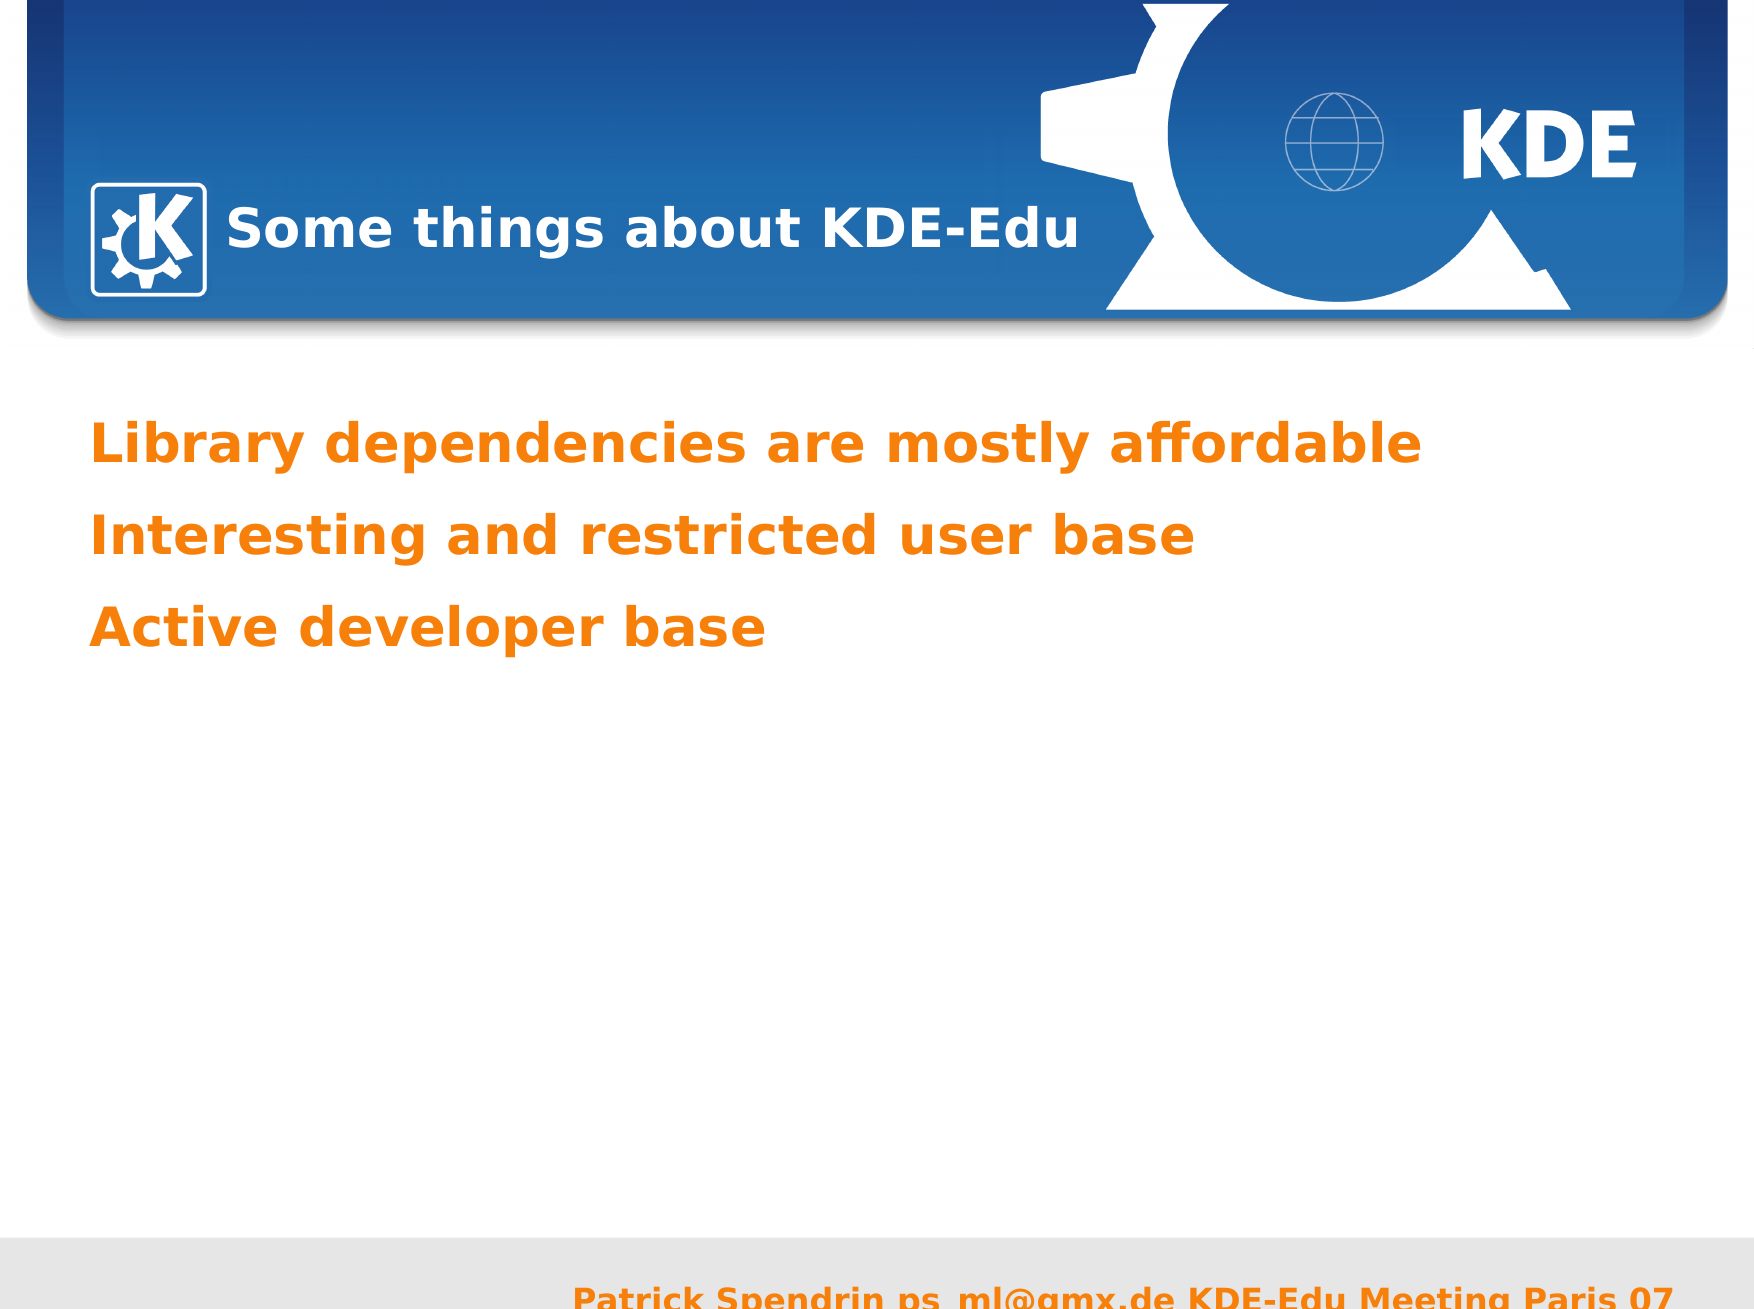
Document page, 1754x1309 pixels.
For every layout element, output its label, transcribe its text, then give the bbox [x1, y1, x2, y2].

title Some things about KDE-Edu [225, 194, 1126, 264]
picture [0, 0, 1754, 349]
list Library dependencies are mostly affordable Interesting and restricted user base Active developer base [71, 411, 1651, 1148]
